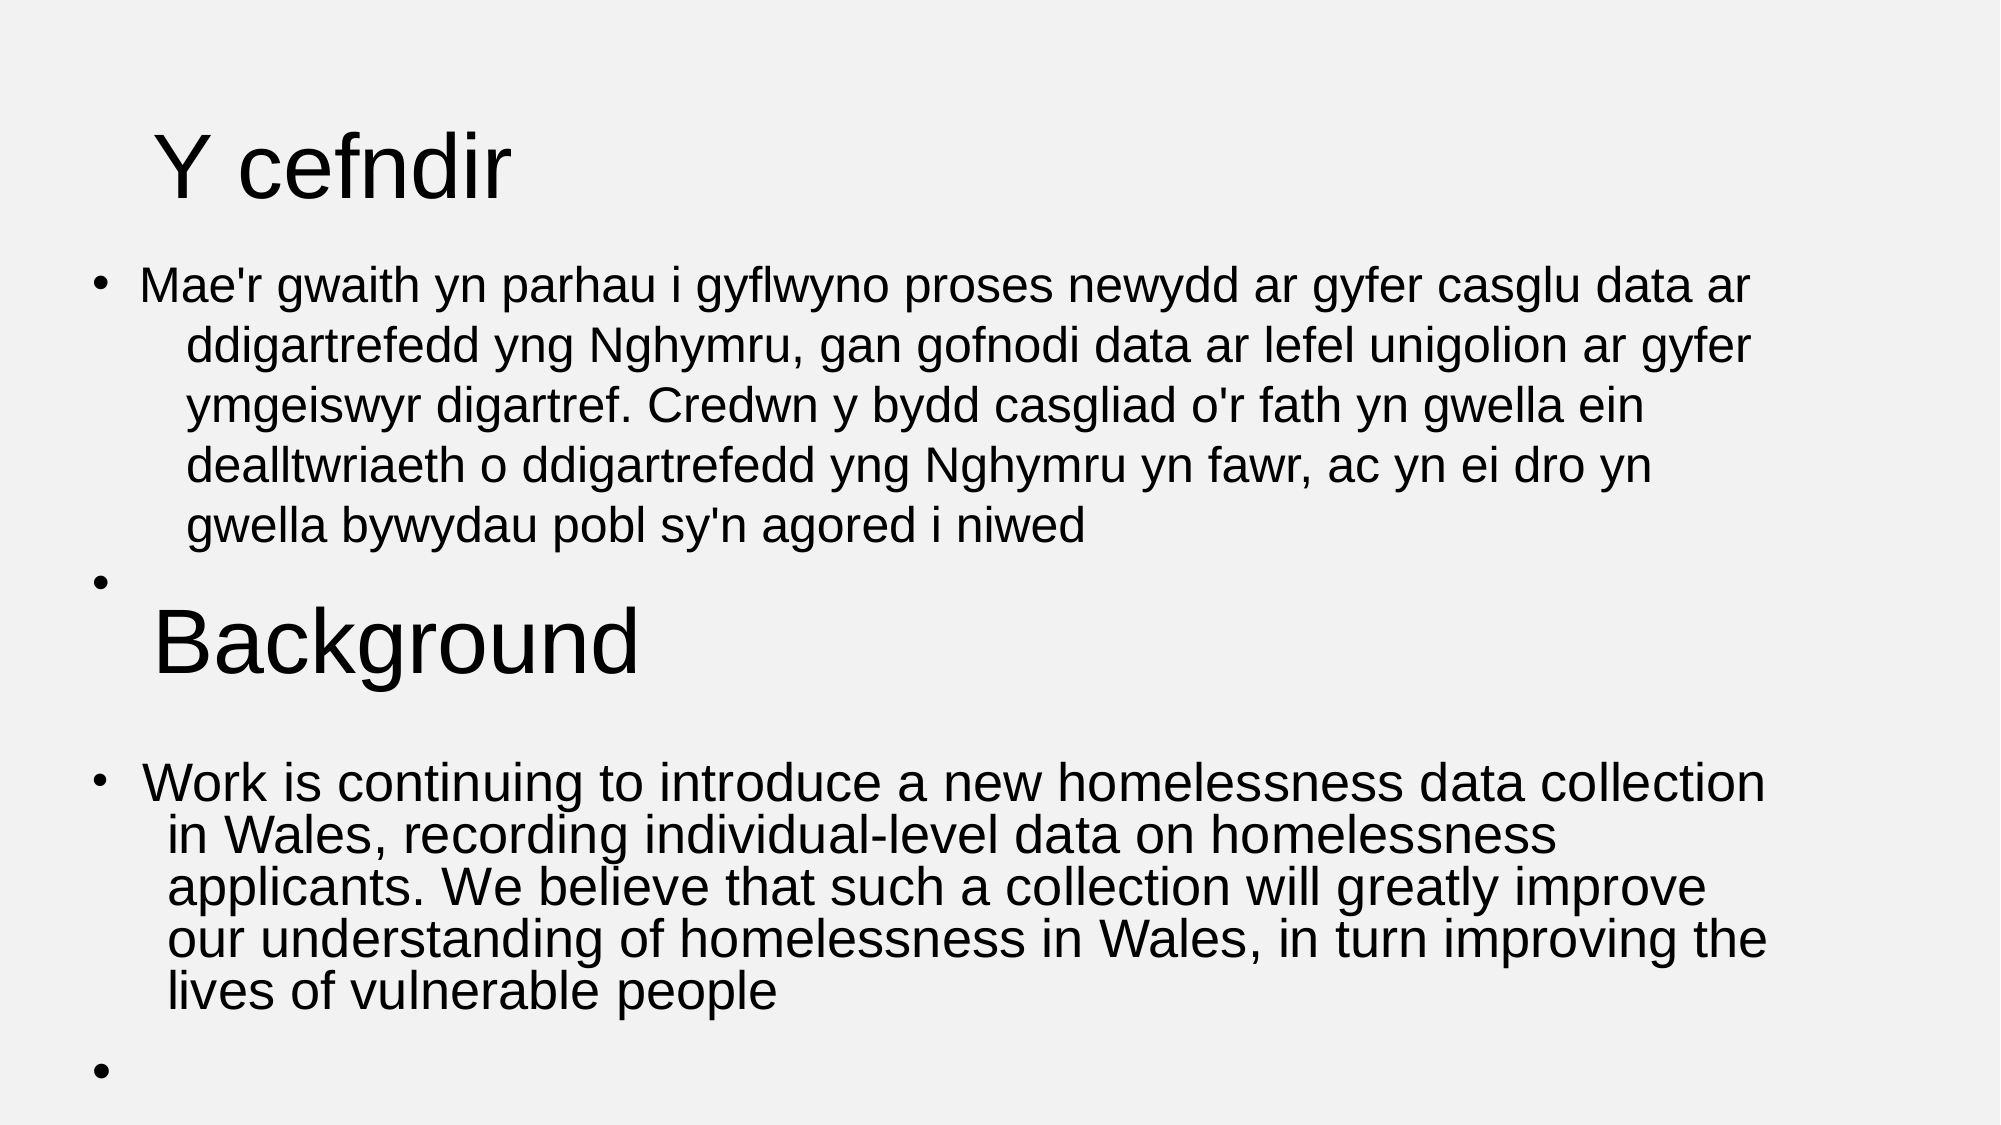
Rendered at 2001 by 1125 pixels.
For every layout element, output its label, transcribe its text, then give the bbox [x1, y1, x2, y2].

text_box Background [137, 534, 1863, 753]
list Work is continuing to introduce a new homelessness data collection in Wales, recording individual-level data on homelessness applicants. We believe that such a collection will greatly improve our understanding of homelessness in Wales, in turn improving the lives of vulnerable people [77, 752, 1803, 1039]
text_box Mae'r gwaith yn parhau i gyflwyno proses newydd ar gyfer casglu data ar ddigartrefedd yng Nghymru, gan gofnodi data ar lefel unigolion ar gyfer ymgeiswyr digartref. Credwn y bydd casgliad o'r fath yn gwella ein dealltwriaeth o ddigartrefedd yng Nghymru yn fawr, ac yn ei dro yn gwella bywydau pobl sy'n agored i niwed [77, 245, 1781, 624]
title Y cefndir [137, 59, 1863, 278]
